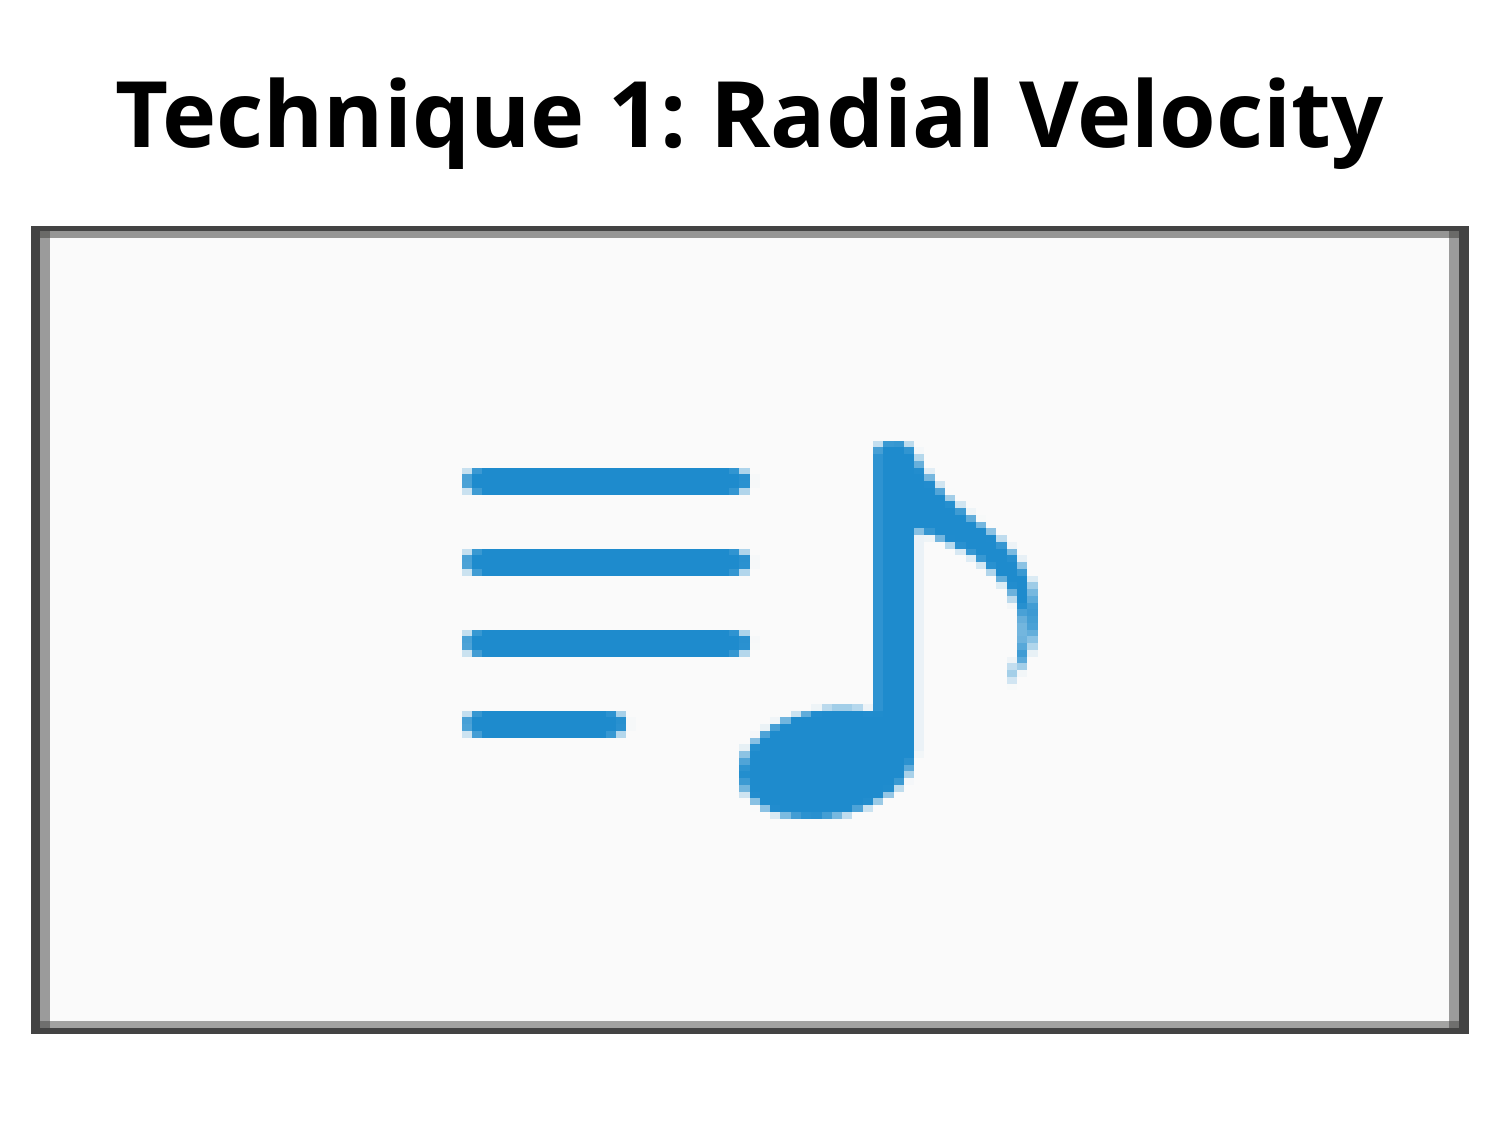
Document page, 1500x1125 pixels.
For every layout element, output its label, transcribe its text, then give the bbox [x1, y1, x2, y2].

text_box [30, 224, 1471, 1036]
title Technique 1: Radial Velocity [30, 58, 1471, 167]
